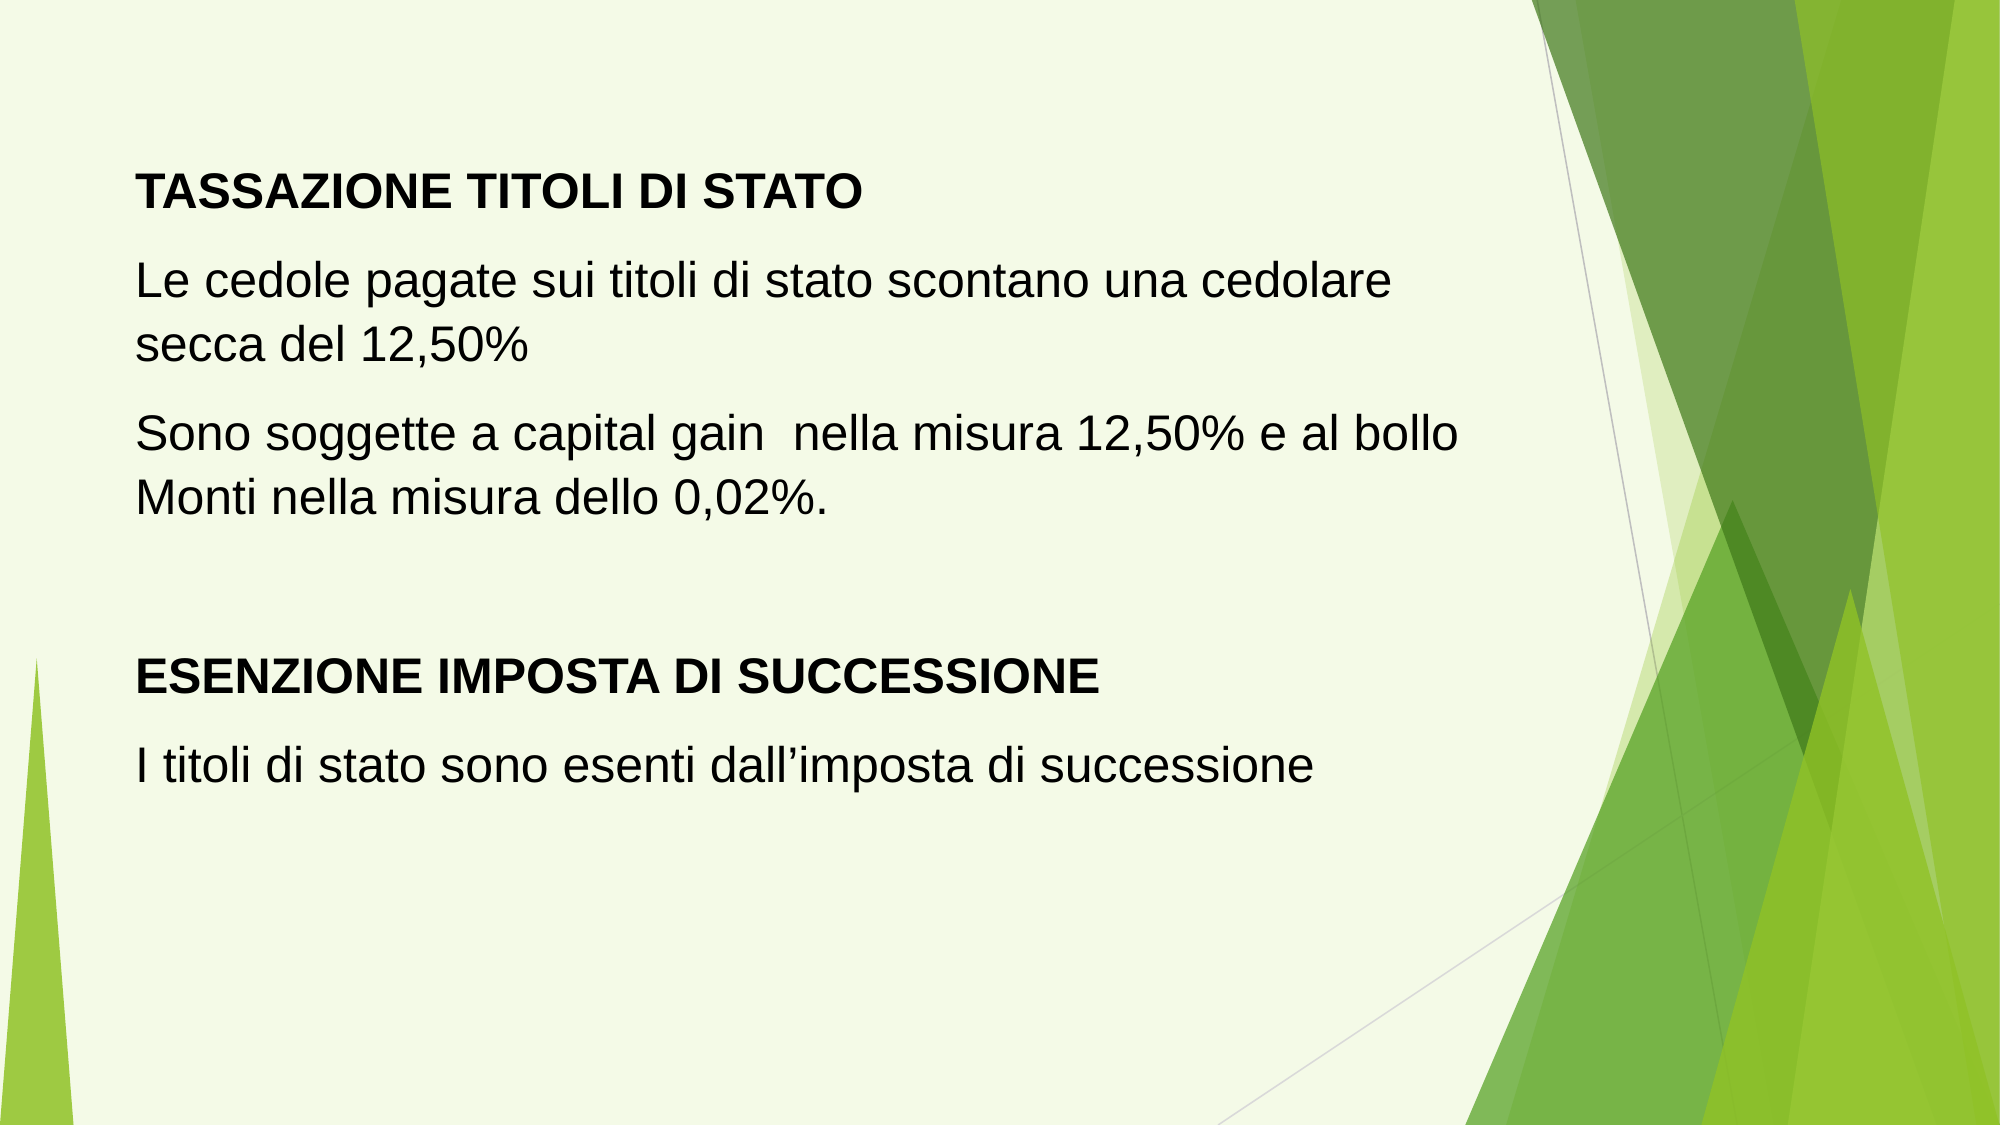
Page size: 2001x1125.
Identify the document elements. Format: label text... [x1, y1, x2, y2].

text_box TASSAZIONE TITOLI DI STATO Le cedole pagate sui titoli di stato scontano una cedolare secca del 12,50% Sono soggette a capital gain nella misura 12,50% e al bollo Monti nella misura dello 0,02%. ESENZIONE IMPOSTA DI SUCCESSIONE I titoli di stato sono esenti dall’imposta di successione [45, 146, 1500, 800]
